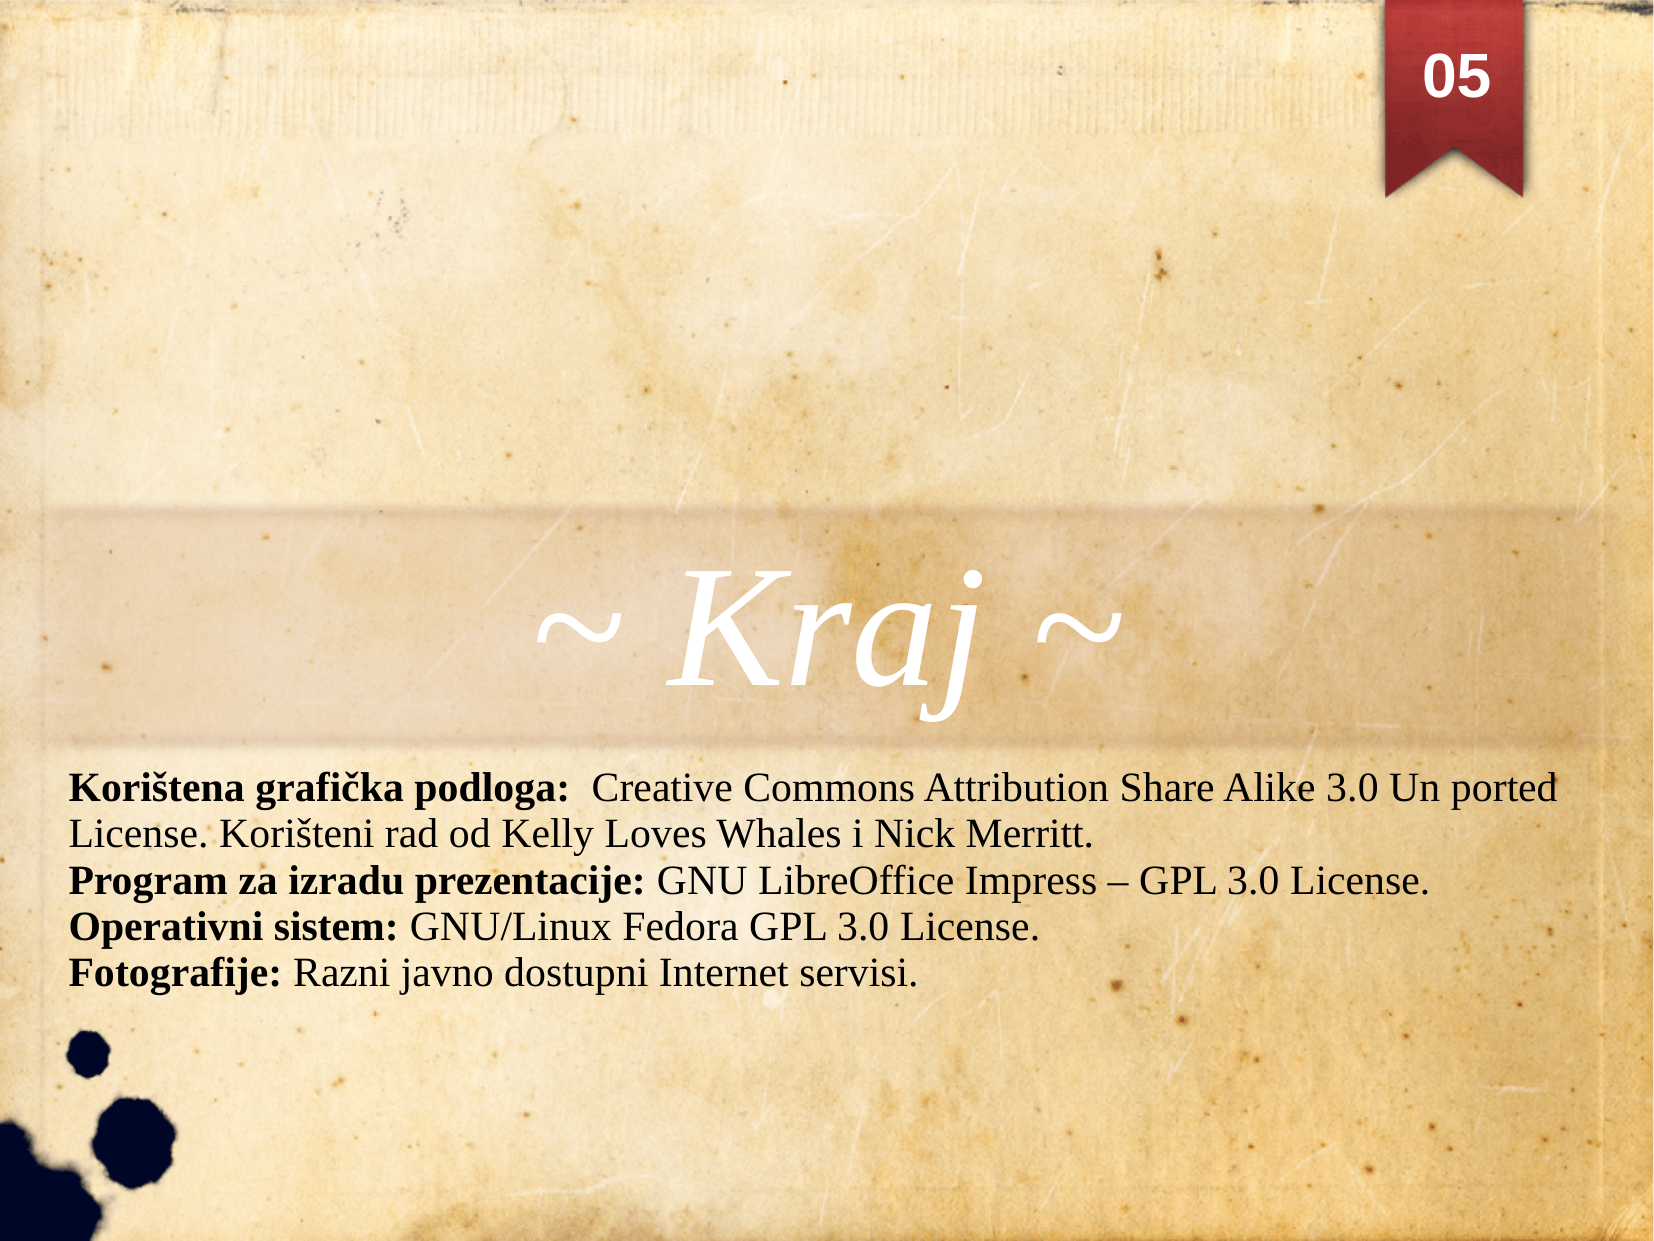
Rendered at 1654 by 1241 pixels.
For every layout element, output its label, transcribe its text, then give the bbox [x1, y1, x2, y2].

picture [0, 0, 1654, 1241]
text_box 05 [1407, 33, 1507, 119]
title ~ Kraj ~ [525, 503, 1126, 751]
title Korištena grafička podloga: Creative Commons Attribution Share Alike 3.0 Un ported License. Korišteni rad od Kelly Loves Whales i Nick Merritt. Program za izradu prezentacije: GNU LibreOffice Impress – GPL 3.0 License. Operativni sistem: GNU/Linux Fedora GPL 3.0 License. Fotografije: Razni javno dostupni Internet servisi. [68, 760, 1576, 1001]
